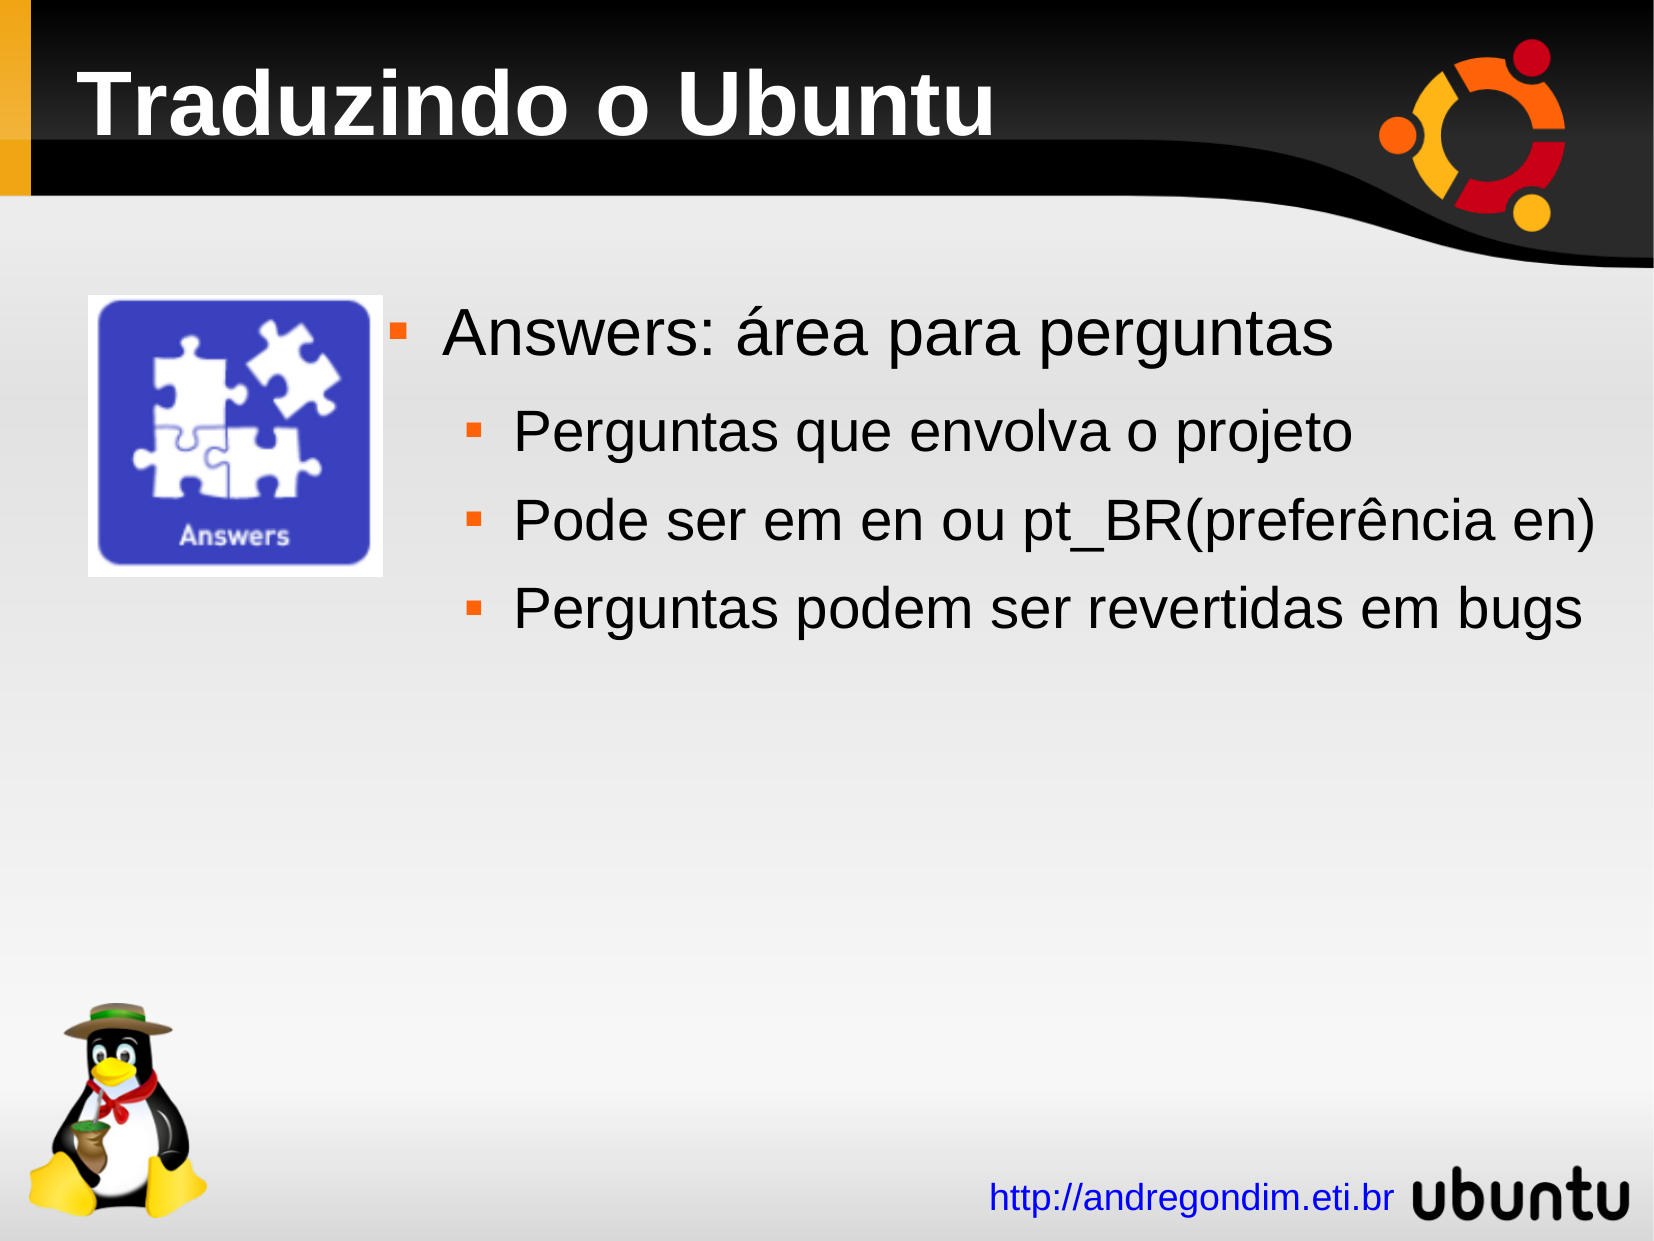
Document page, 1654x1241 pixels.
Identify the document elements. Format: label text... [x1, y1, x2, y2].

title Traduzindo o Ubuntu [76, 7, 1565, 200]
picture [0, 0, 1654, 1241]
list Answers: área para perguntas Perguntas que envolva o projeto Pode ser em en ou pt_BR(preferência en) Perguntas podem ser revertidas em bugs [372, 294, 1625, 739]
